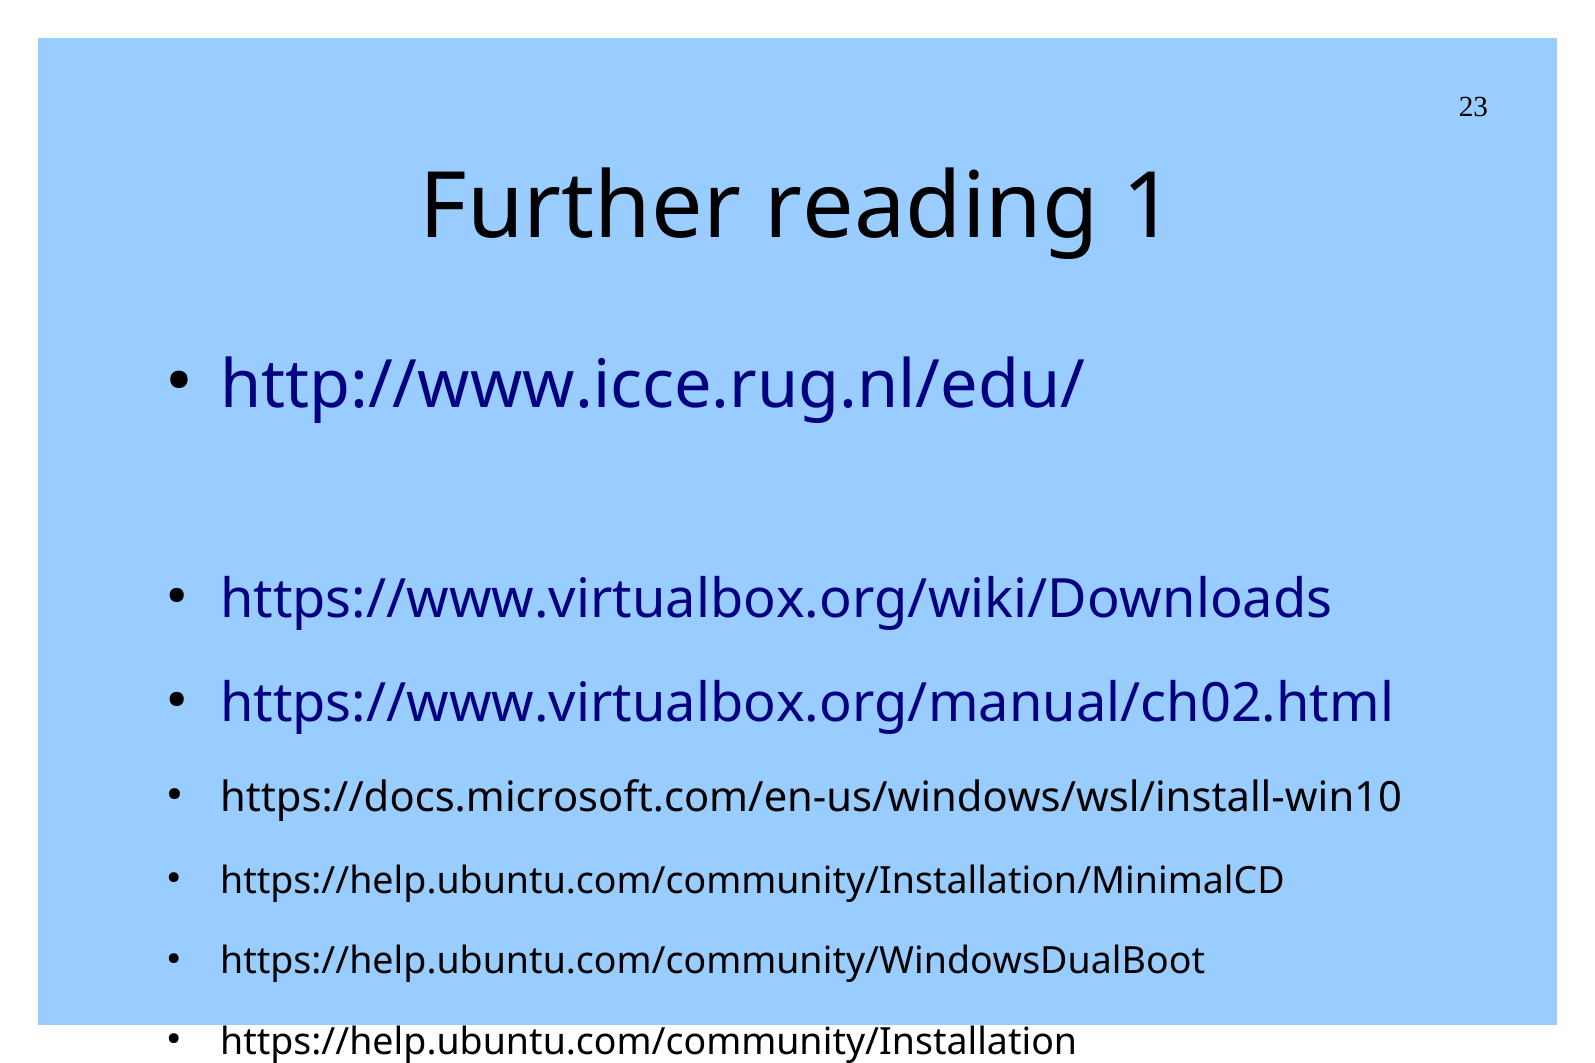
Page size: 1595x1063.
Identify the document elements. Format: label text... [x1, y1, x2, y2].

list http://www.icce.rug.nl/edu/ https://www.virtualbox.org/wiki/Downloads https://www.virtualbox.org/manual/ch02.html https://docs.microsoft.com/en-us/windows/wsl/install-win10 https://help.ubuntu.com/community/Installation/MinimalCD https://help.ubuntu.com/community/WindowsDualBoot https://help.ubuntu.com/community/Installation [149, 335, 1447, 1038]
title Further reading 1 [149, 119, 1447, 285]
